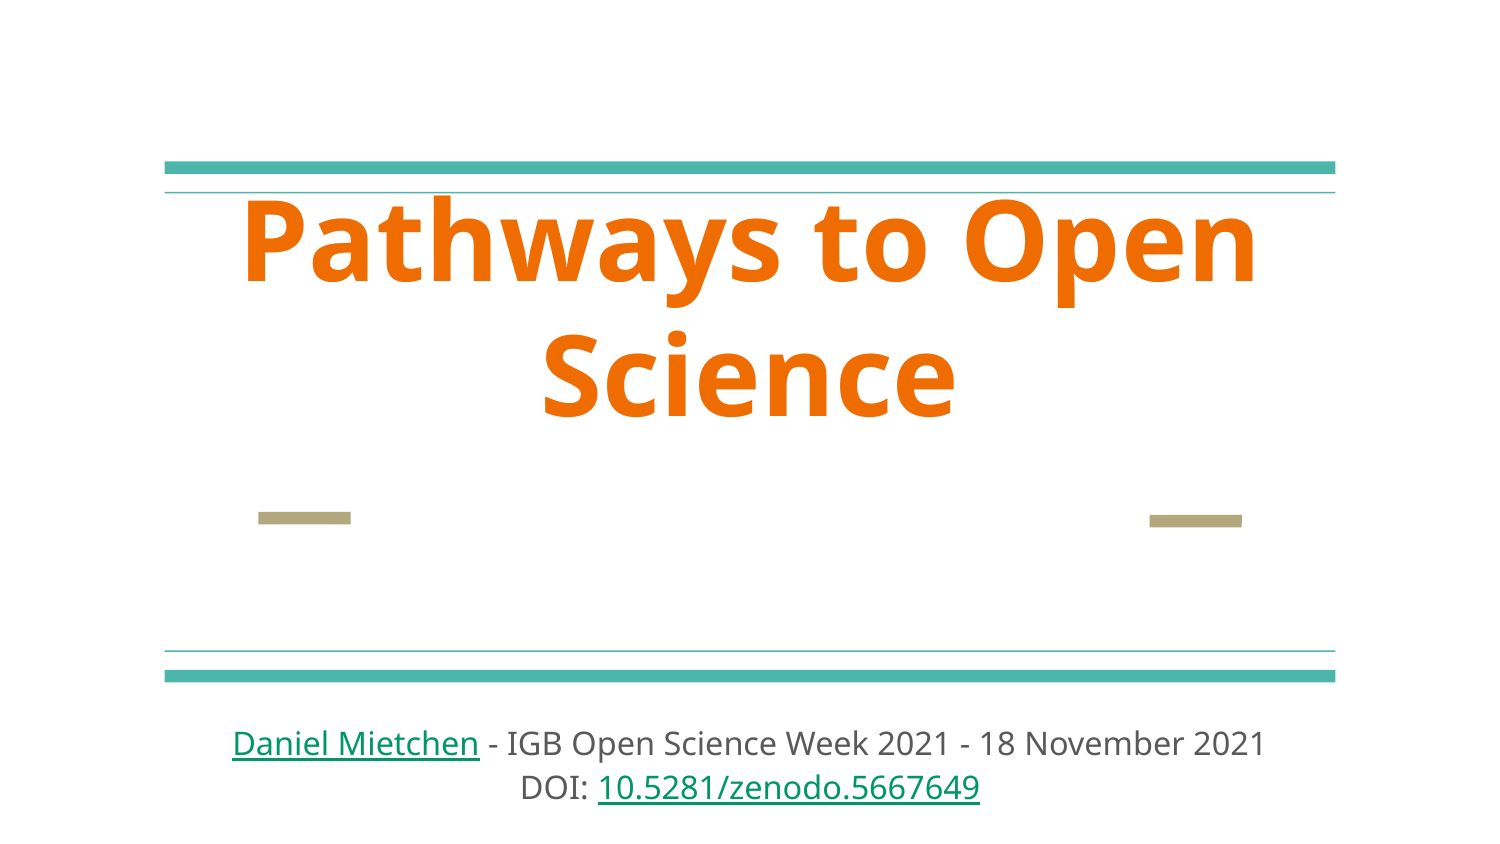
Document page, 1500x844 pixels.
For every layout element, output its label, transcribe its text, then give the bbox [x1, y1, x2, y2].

text_box Daniel Mietchen - IGB Open Science Week 2021 - 18 November 2021 DOI: 10.5281/zenodo.5667649 [119, 708, 1381, 828]
title Pathways to Open Science [164, 153, 1336, 454]
